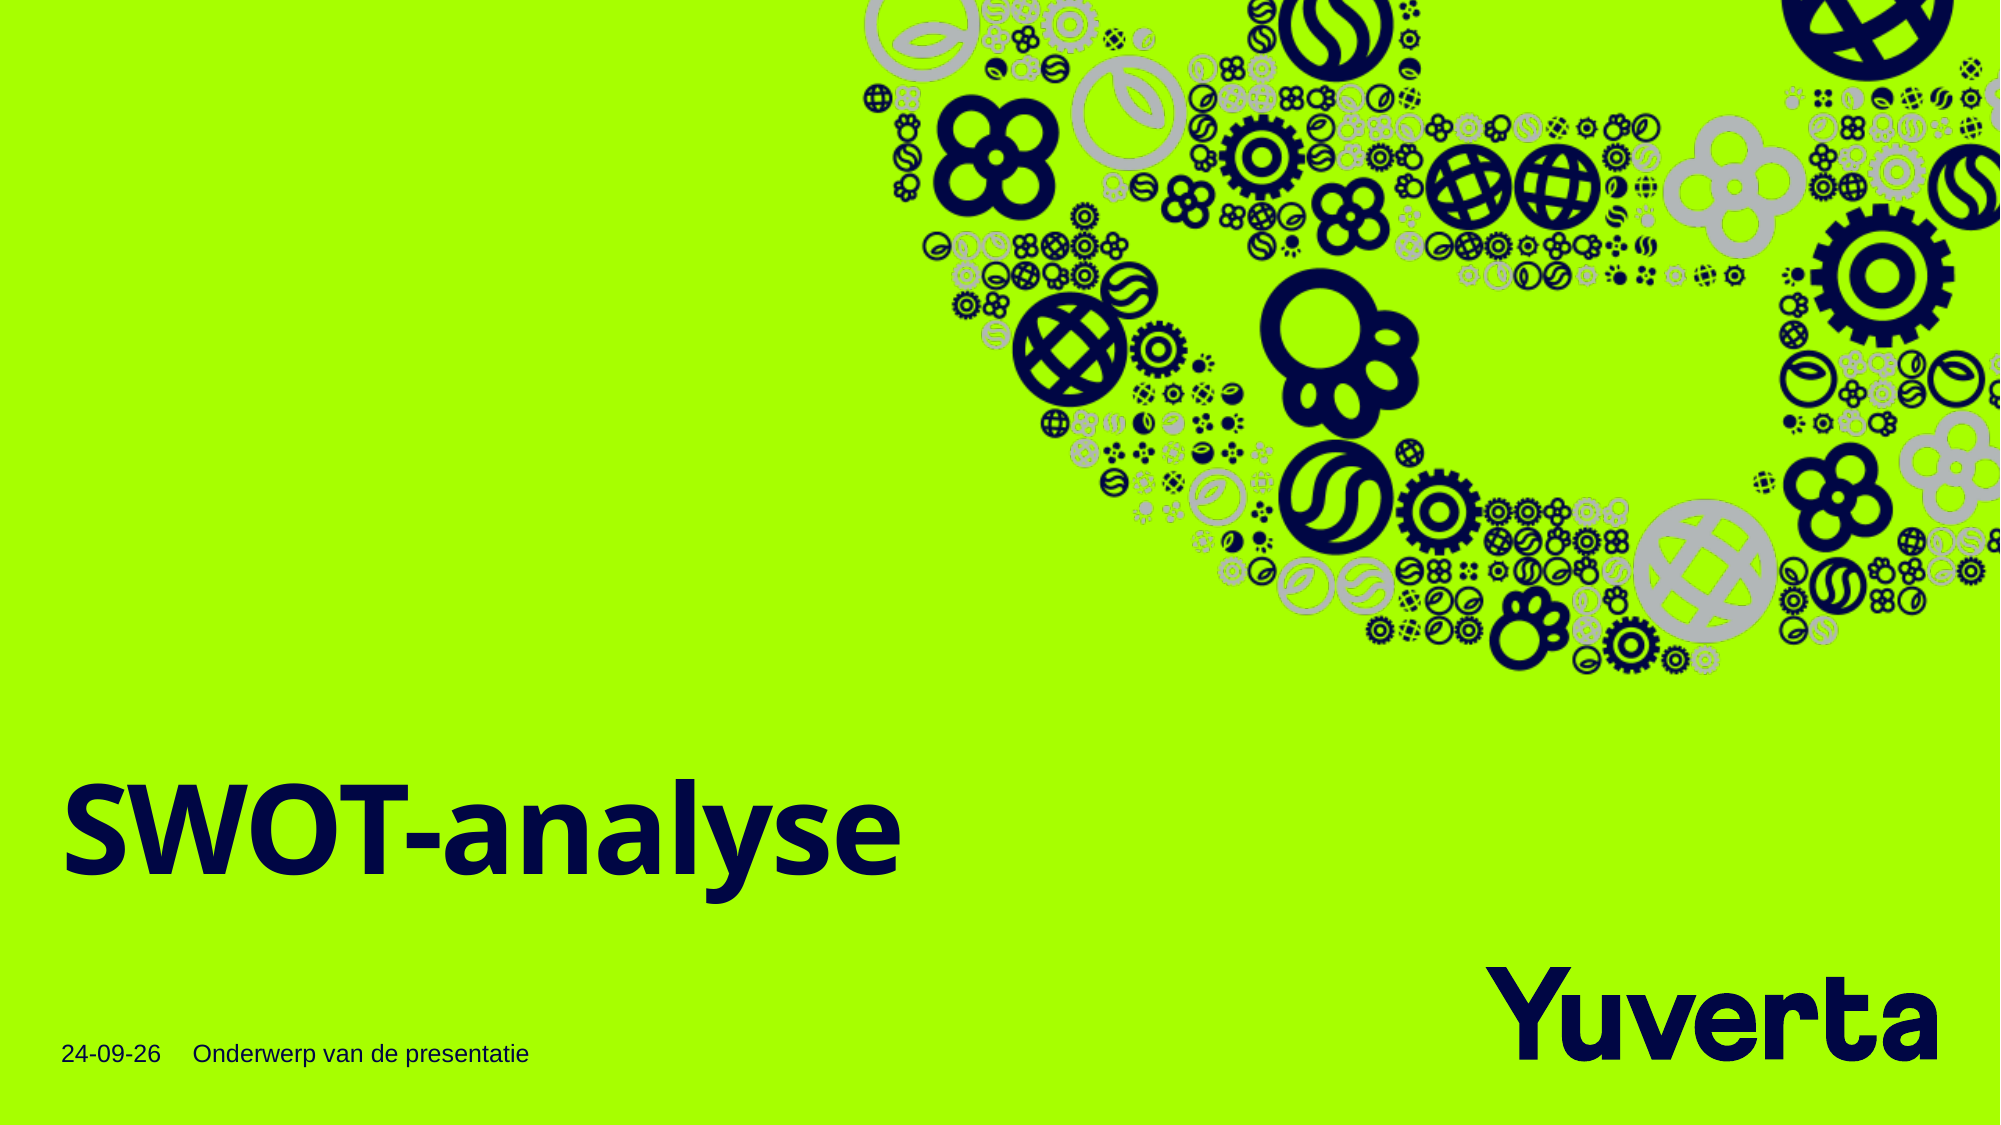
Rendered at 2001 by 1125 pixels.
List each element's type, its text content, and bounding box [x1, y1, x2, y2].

title SWOT-analyse [60, 492, 1485, 900]
text_box Onderwerp van de presentatie [193, 1037, 1000, 1074]
text_box 12-9-2024 [60, 1037, 193, 1074]
